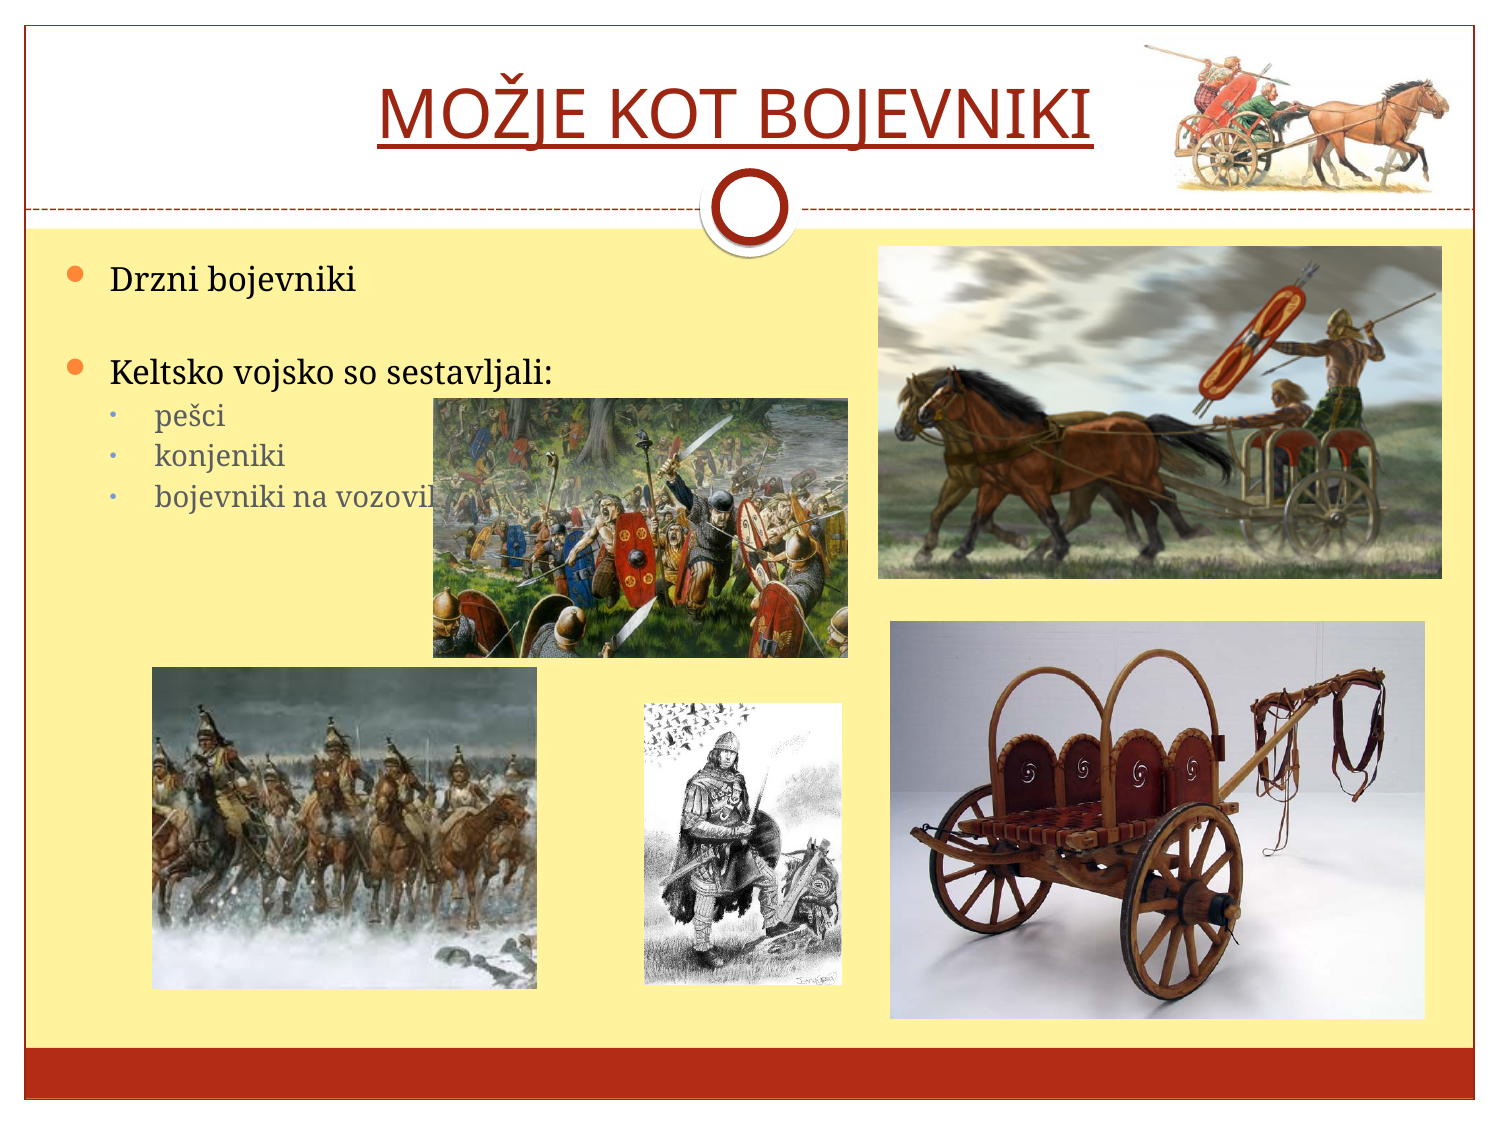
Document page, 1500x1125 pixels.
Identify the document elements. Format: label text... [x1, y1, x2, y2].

picture [433, 398, 848, 658]
picture [1136, 35, 1465, 200]
title MOŽJE KOT BOJEVNIKI [35, 35, 1136, 160]
list Drzni bojevniki Keltsko vojsko so sestavljali: pešci konjeniki bojevniki na vozovih [49, 250, 1445, 1001]
picture [890, 621, 1425, 1019]
picture [644, 703, 842, 985]
picture [878, 246, 1442, 579]
picture [152, 667, 537, 989]
